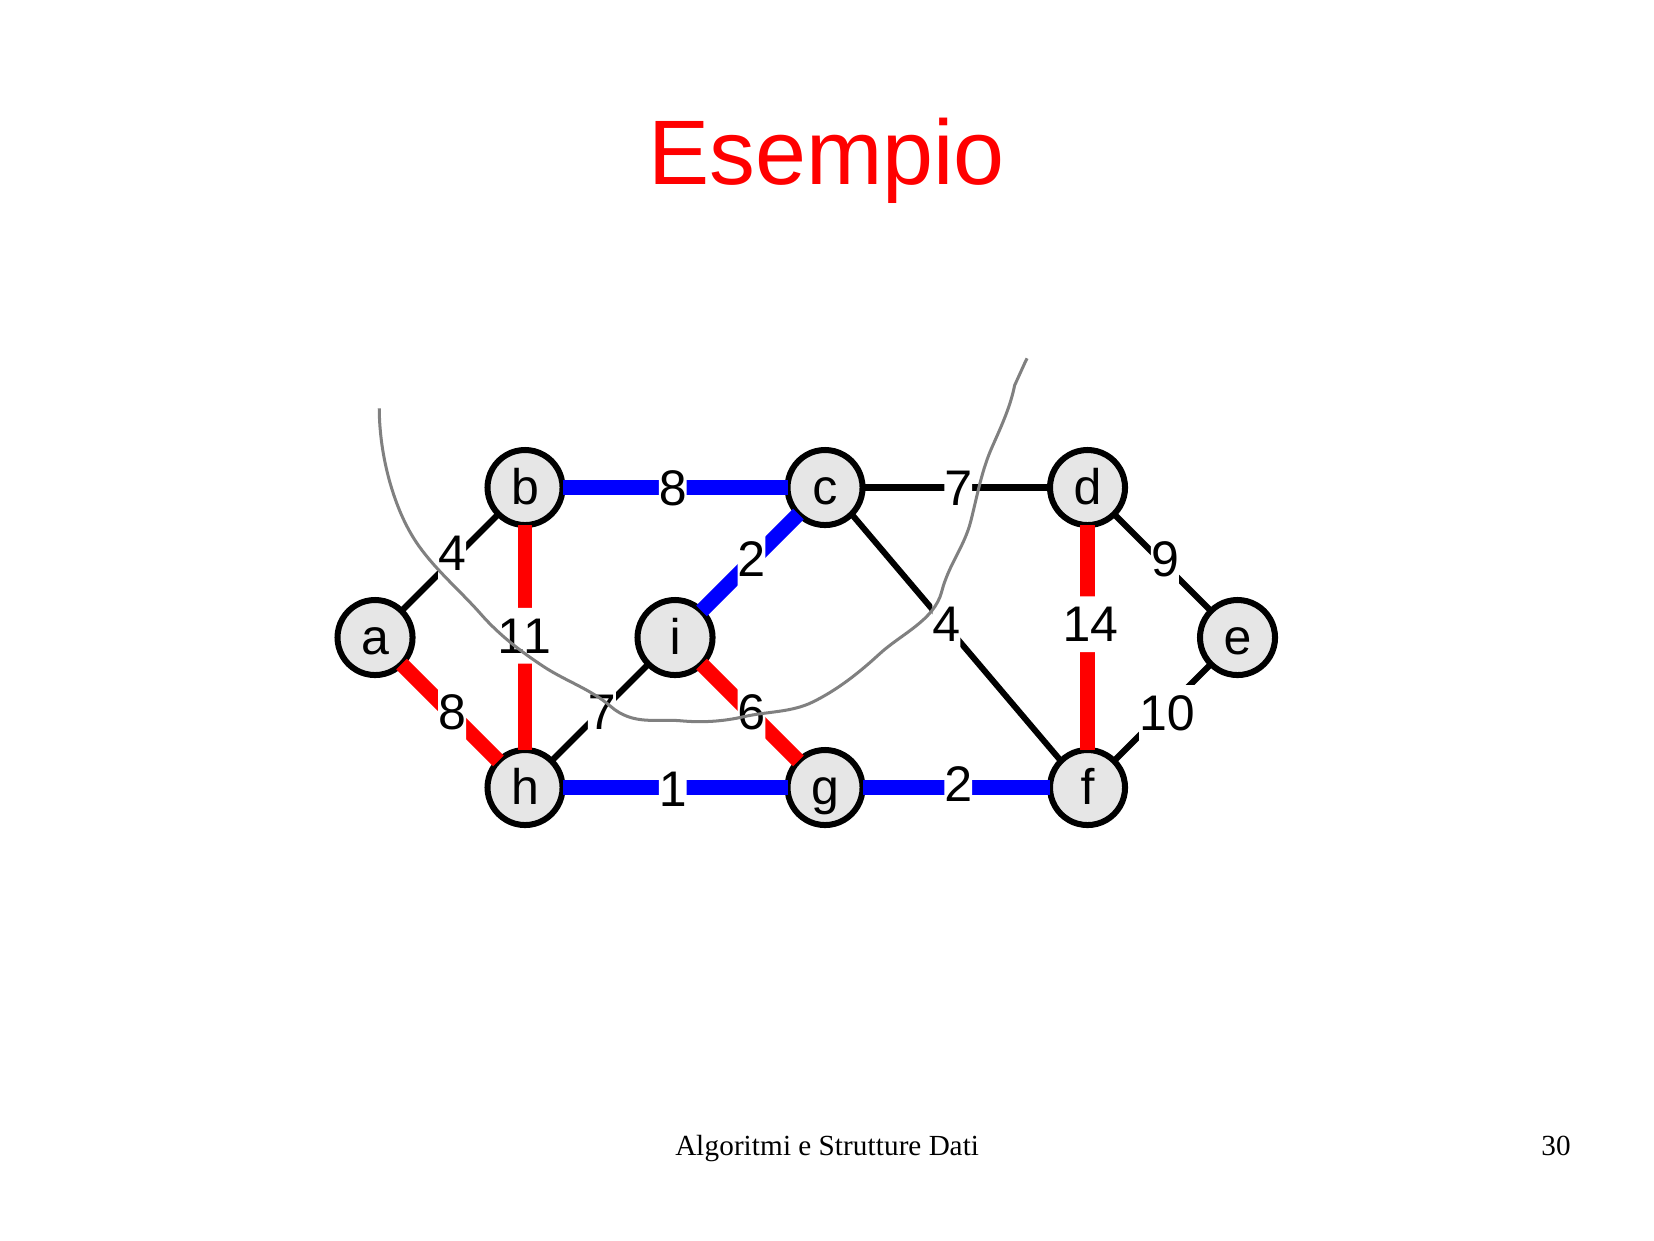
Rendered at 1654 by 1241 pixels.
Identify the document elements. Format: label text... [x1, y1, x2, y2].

text_box a [337, 600, 413, 676]
text_box 14 [1062, 596, 1119, 653]
text_box 7 [944, 460, 973, 517]
text_box 8 [658, 460, 687, 516]
text_box i [637, 600, 713, 676]
text_box 9 [1150, 531, 1179, 588]
text_box b [487, 450, 563, 525]
title Esempio [82, 49, 1571, 257]
text_box 2 [944, 756, 973, 812]
text_box f [1050, 750, 1126, 826]
text_box 1 [658, 761, 687, 818]
text_box 4 [438, 573, 446, 581]
text_box 8 [438, 684, 467, 741]
text_box e [1200, 600, 1276, 676]
text_box 4 [932, 596, 938, 606]
text_box d [1050, 450, 1126, 525]
text_box h [487, 750, 563, 826]
text_box 6 [737, 715, 766, 741]
text_box 10 [1139, 685, 1195, 741]
text_box 11 [497, 634, 535, 664]
text_box 7 [587, 693, 616, 741]
text_box 2 [737, 531, 766, 588]
text_box 4 [438, 525, 467, 581]
text_box 11 [497, 607, 557, 664]
text_box c [788, 450, 863, 526]
text_box 6 [737, 684, 766, 716]
text_box 4 [932, 596, 961, 653]
text_box g [788, 750, 863, 826]
text_box 7 [587, 684, 616, 707]
